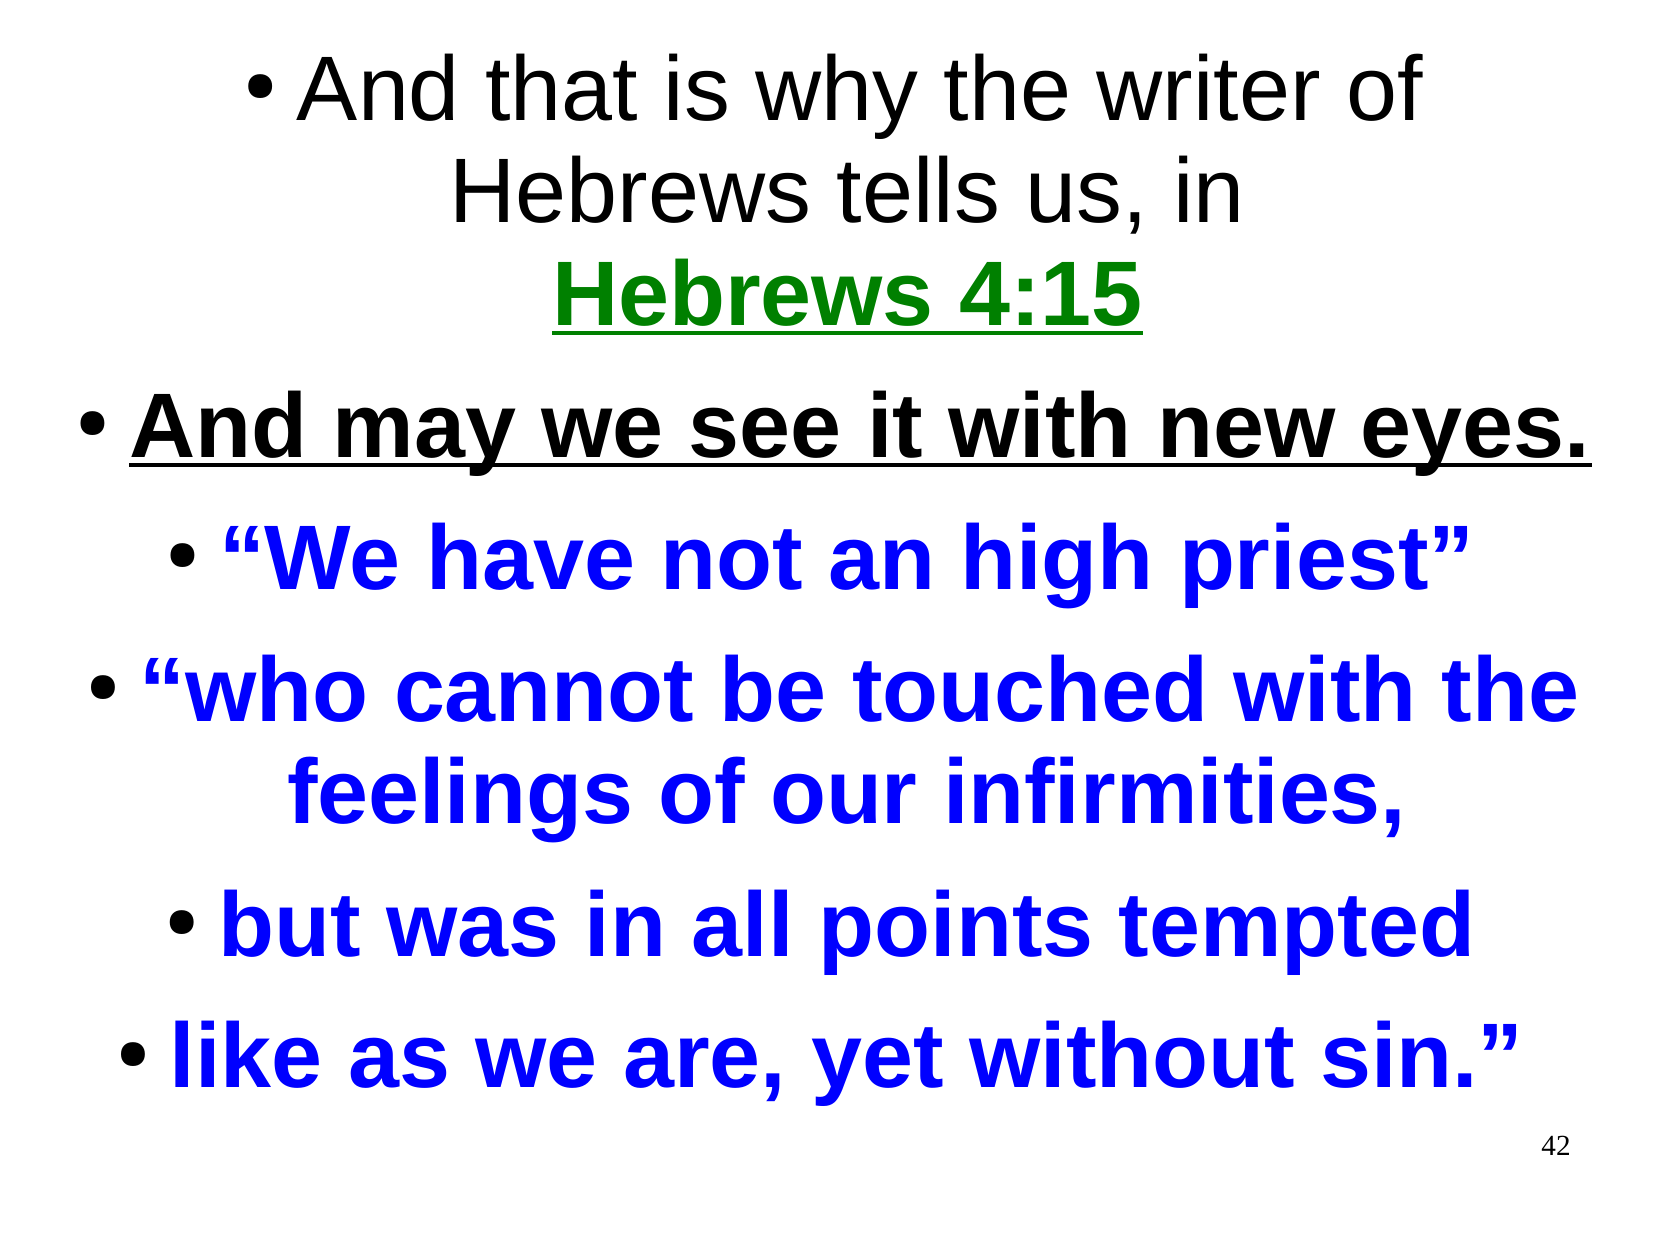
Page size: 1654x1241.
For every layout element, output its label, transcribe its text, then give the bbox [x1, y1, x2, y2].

list And that is why the writer of Hebrews tells us, in Hebrews 4:15 And may we see it with new eyes. “We have not an high priest” “who cannot be touched with the feelings of our infirmities, but was in all points tempted like as we are, yet without sin.” [37, 37, 1613, 1238]
